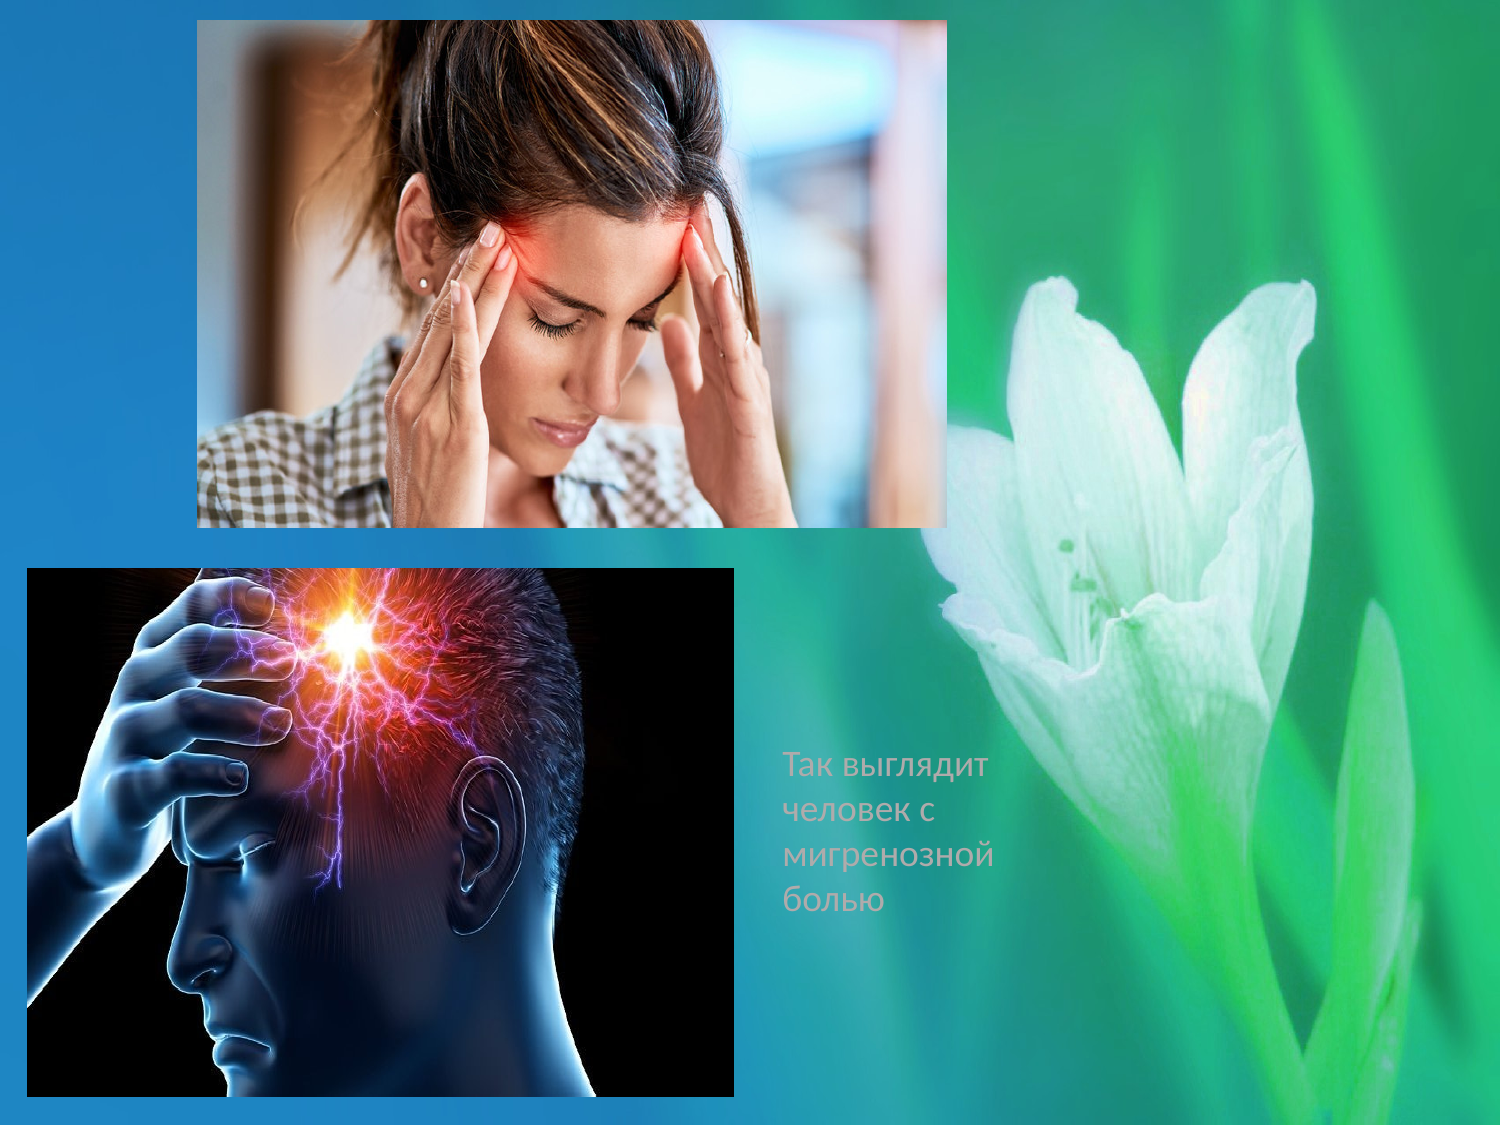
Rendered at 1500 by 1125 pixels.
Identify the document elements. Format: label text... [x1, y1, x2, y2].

picture [197, 20, 947, 528]
text_box Так выглядит человек с мигренозной болью [767, 731, 1063, 929]
picture [27, 568, 734, 1097]
